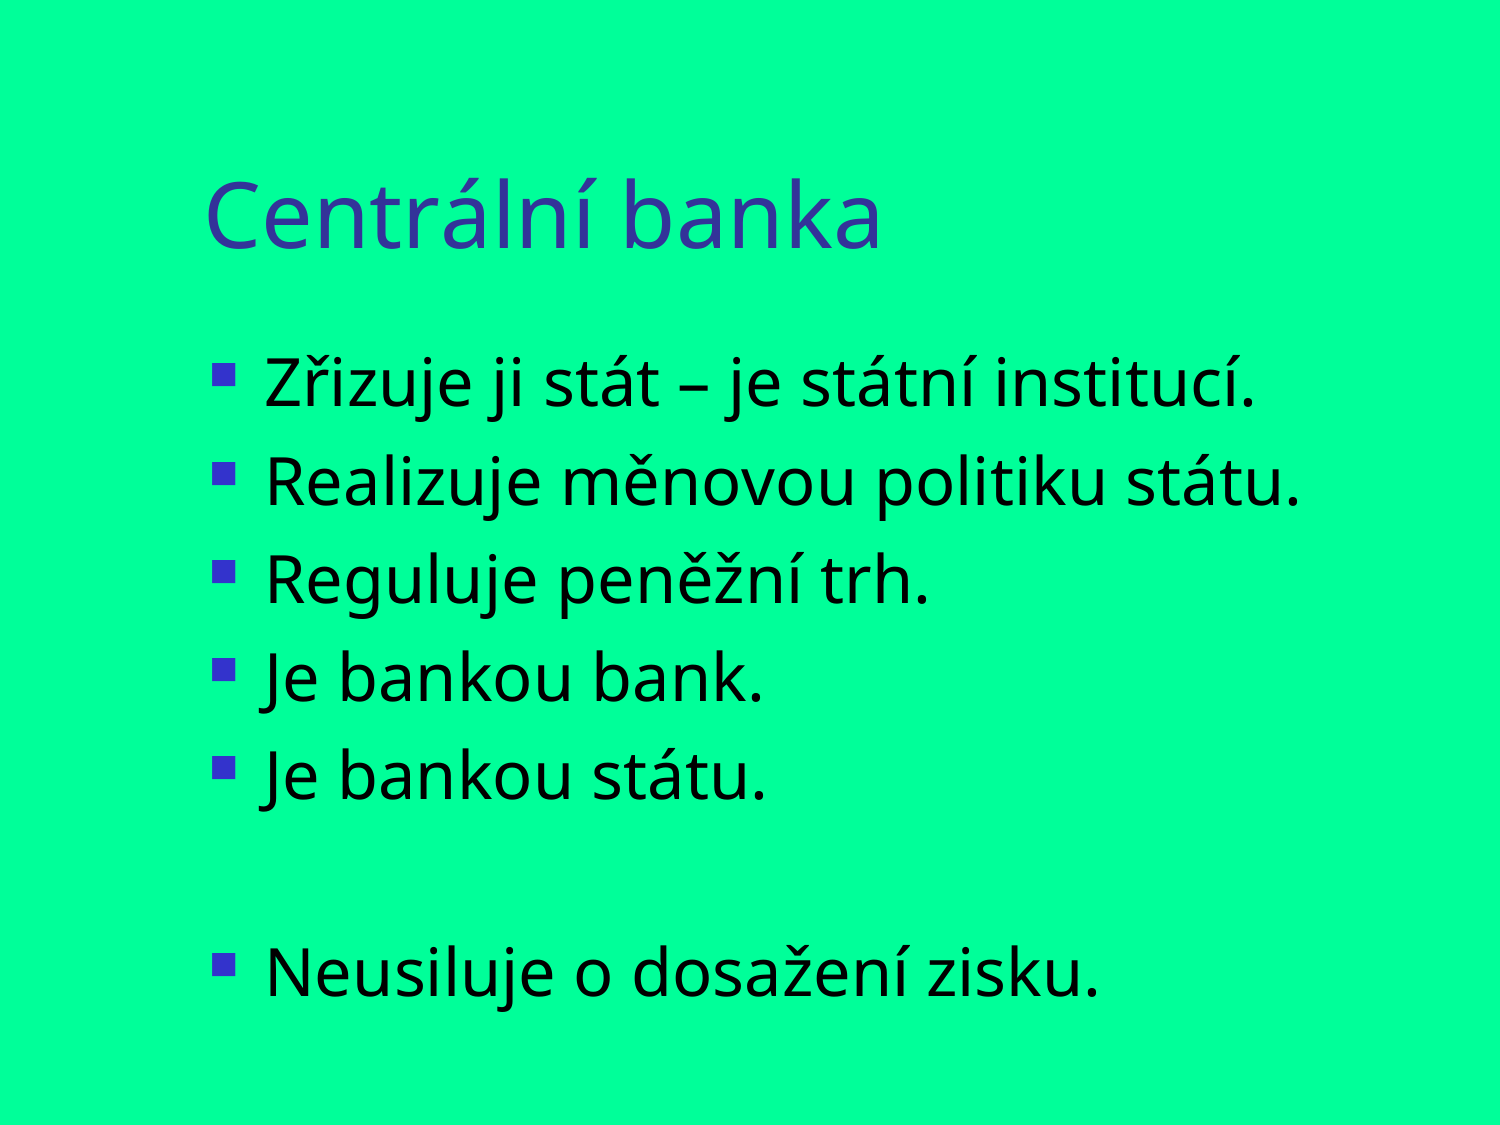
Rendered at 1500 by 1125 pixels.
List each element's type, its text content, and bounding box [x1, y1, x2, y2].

title Centrální banka [188, 35, 1467, 276]
list Zřizuje ji stát – je státní institucí. Realizuje měnovou politiku státu. Reguluje peněžní trh. Je bankou bank. Je bankou státu. Neusiluje o dosažení zisku. [193, 331, 1469, 1116]
